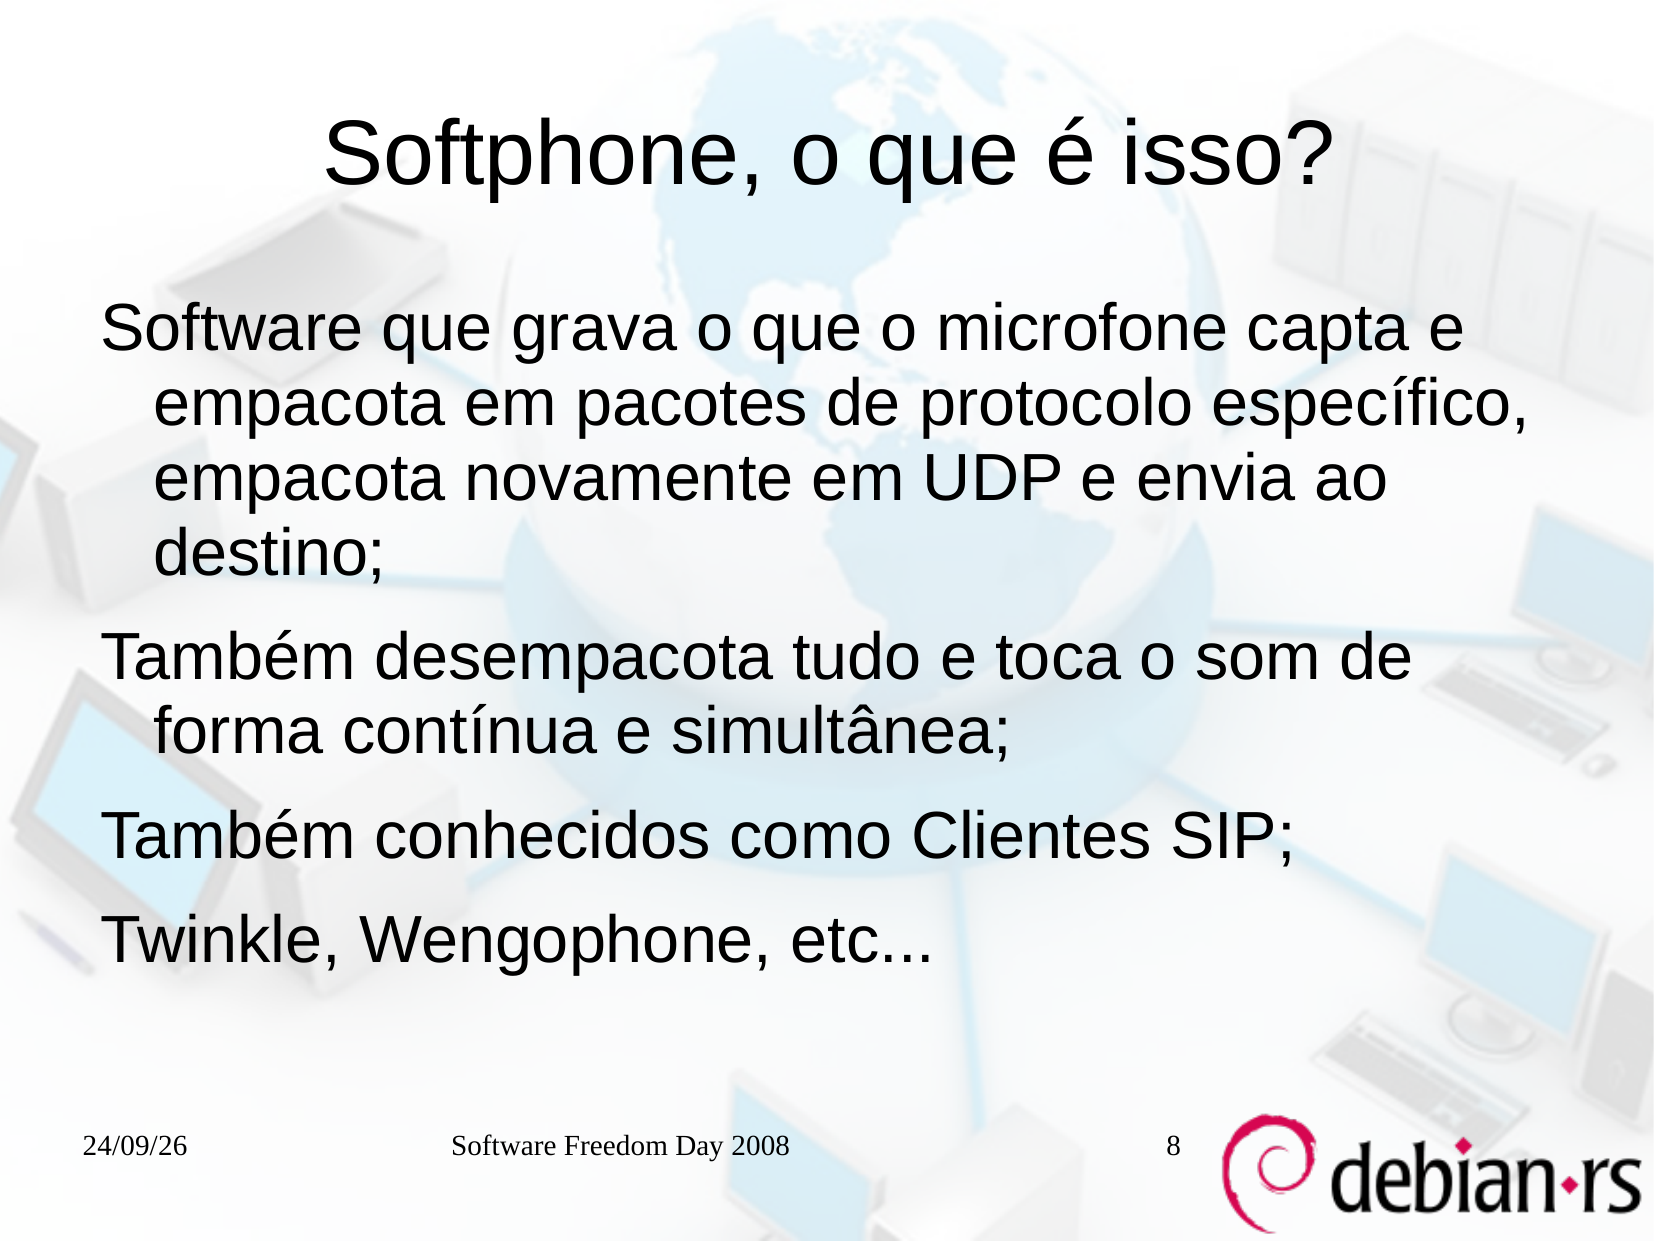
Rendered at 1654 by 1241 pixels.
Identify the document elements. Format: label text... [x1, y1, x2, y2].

title Softphone, o que é isso? [88, 56, 1571, 250]
list Software que grava o que o microfone capta e empacota em pacotes de protocolo específico, empacota novamente em UDP e envia ao destino; Também desempacota tudo e toca o som de forma contínua e simultânea; Também conhecidos como Clientes SIP; Twinkle, Wengophone, etc... [82, 290, 1571, 1094]
picture [0, 0, 1654, 1241]
